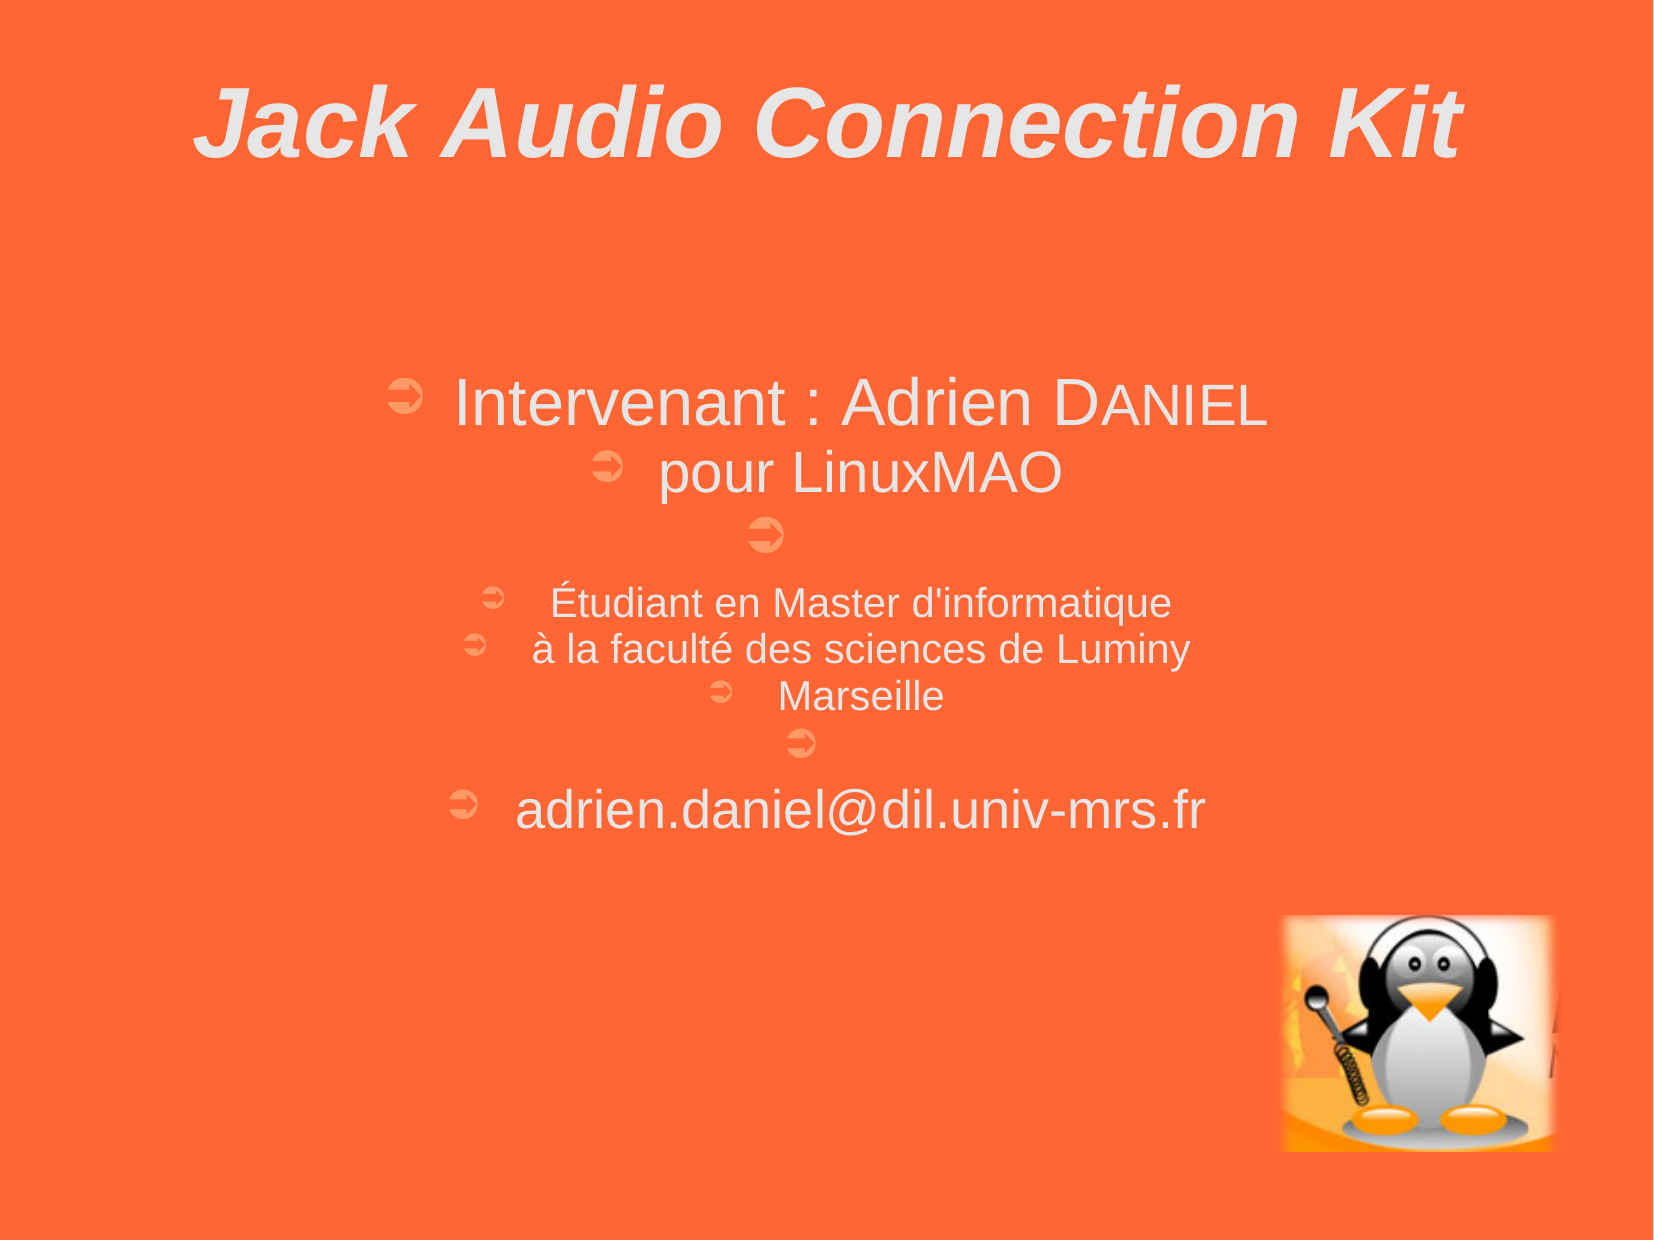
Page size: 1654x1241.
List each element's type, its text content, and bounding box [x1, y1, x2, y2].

list Intervenant : Adrien DANIEL pour LinuxMAO Étudiant en Master d'informatique à la faculté des sciences de Luminy Marseille adrien.daniel@dil.univ-mrs.fr [59, 364, 1570, 1147]
title Jack Audio Connection Kit [121, 19, 1534, 227]
picture [1272, 1147, 1565, 1152]
